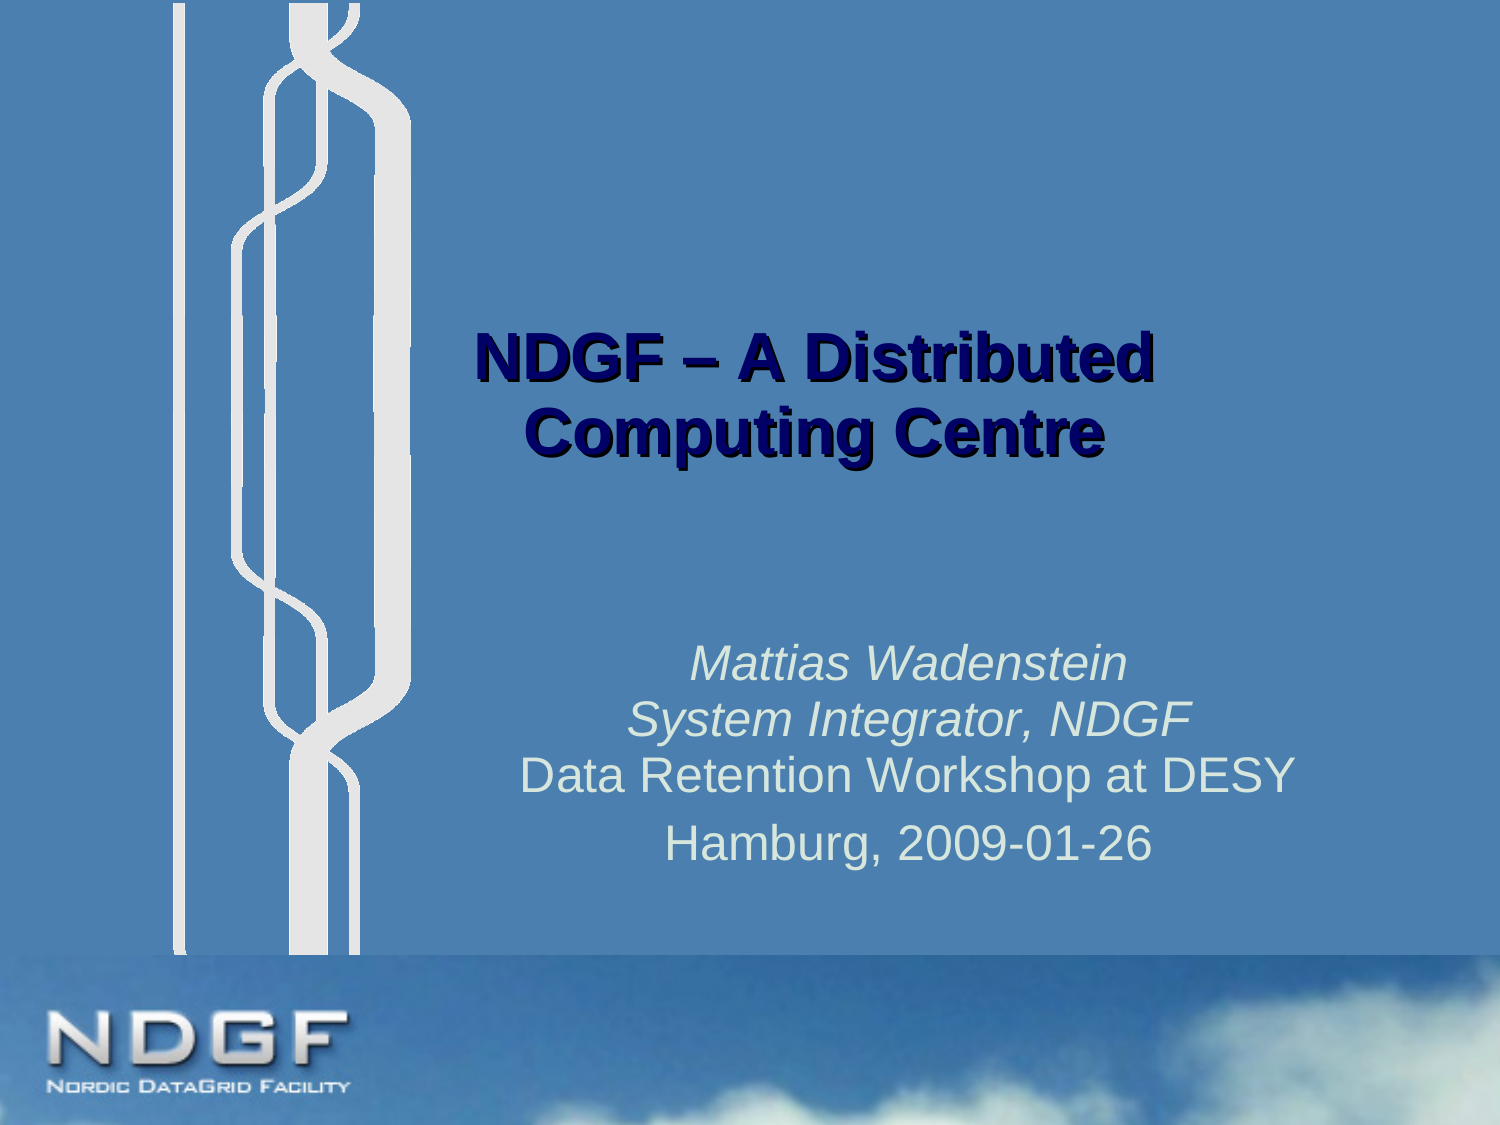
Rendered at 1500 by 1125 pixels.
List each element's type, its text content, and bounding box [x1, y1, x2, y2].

picture [0, 3, 1500, 1125]
subtitle Mattias Wadenstein System Integrator, NDGF Data Retention Workshop at DESY Hamburg, 2009-01-26 [383, 627, 1434, 916]
title NDGF – A Distributed Computing Centre [324, 220, 1306, 568]
